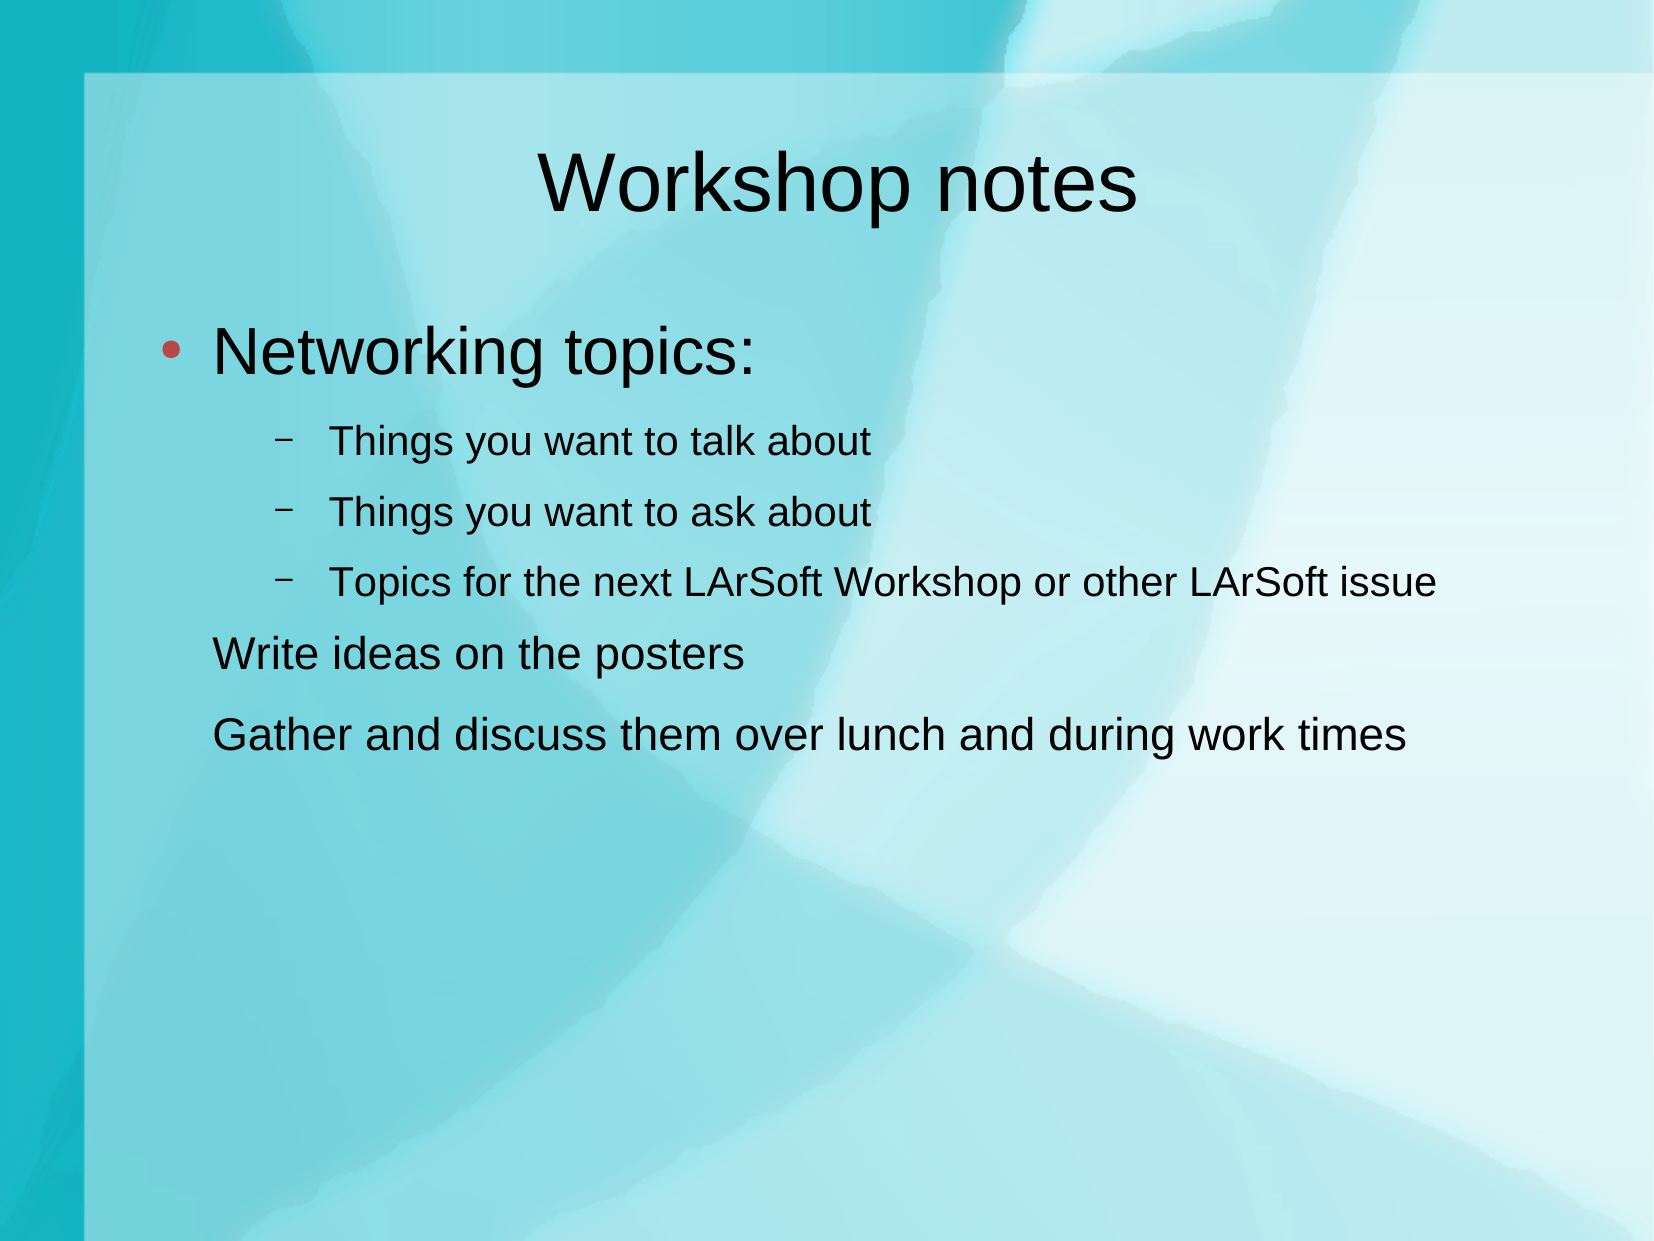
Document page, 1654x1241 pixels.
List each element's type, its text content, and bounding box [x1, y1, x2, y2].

picture [0, 0, 1654, 1241]
title Workshop notes [94, 78, 1583, 287]
list Networking topics: Things you want to talk about Things you want to ask about Topics for the next LArSoft Workshop or other LArSoft issue Write ideas on the posters Gather and discuss them over lunch and during work times [141, 313, 1506, 999]
